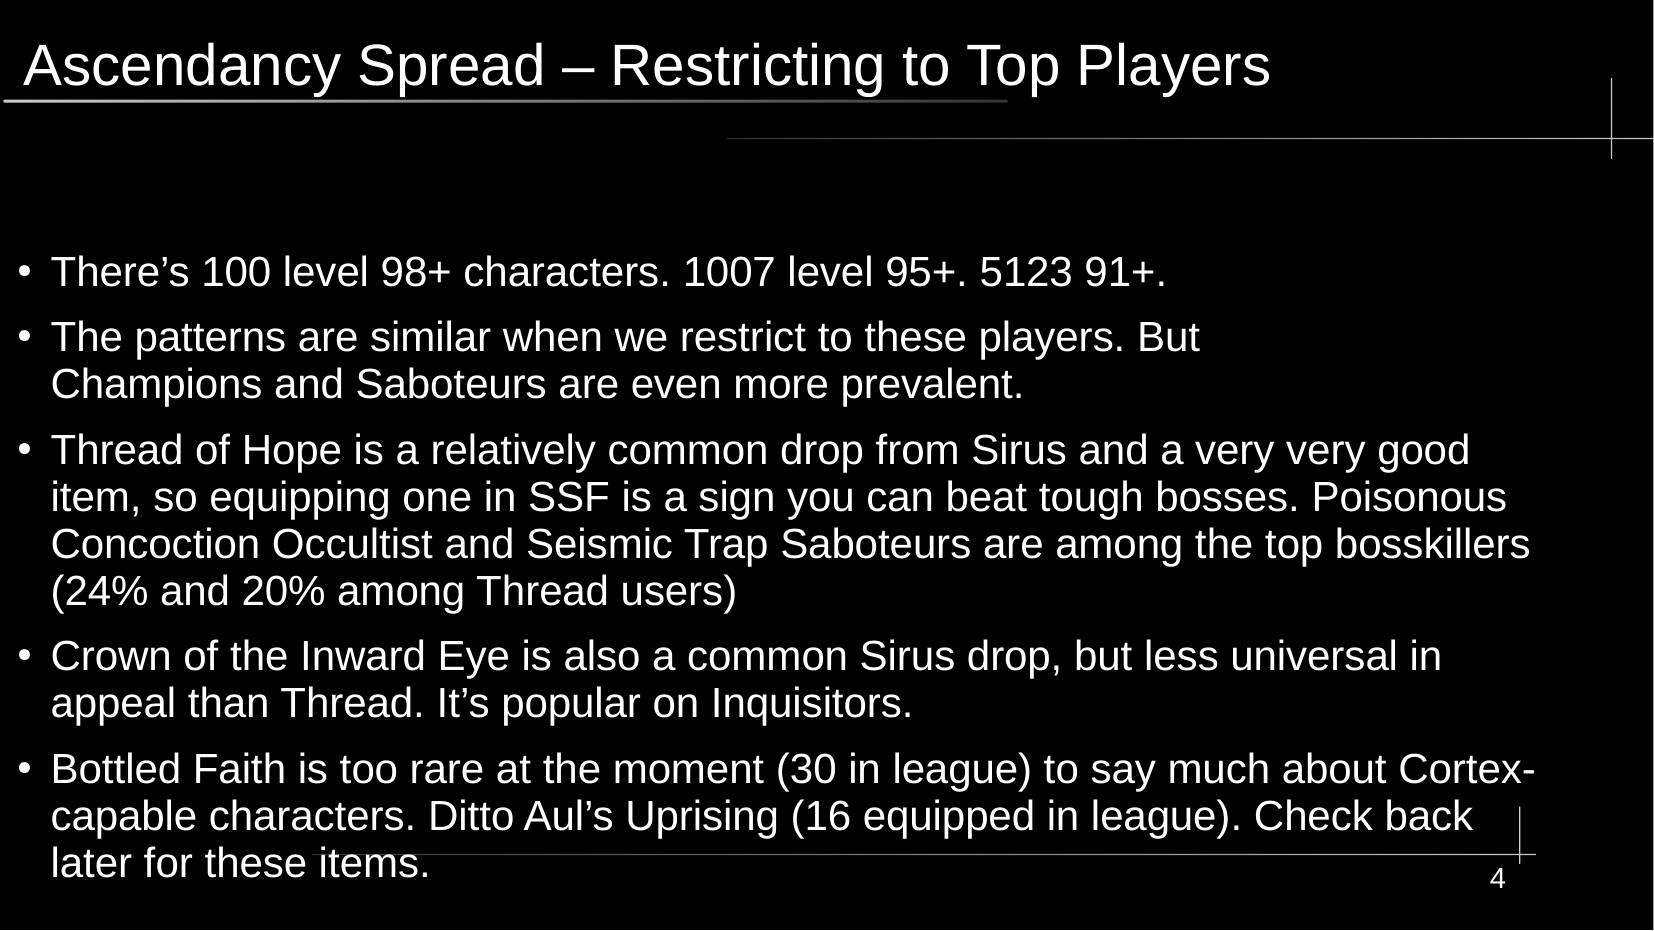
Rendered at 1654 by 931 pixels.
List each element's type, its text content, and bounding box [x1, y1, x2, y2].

list There’s 100 level 98+ characters. 1007 level 95+. 5123 91+. The patterns are similar when we restrict to these players. But Champions and Saboteurs are even more prevalent. Thread of Hope is a relatively common drop from Sirus and a very very good item, so equipping one in SSF is a sign you can beat tough bosses. Poisonous Concoction Occultist and Seismic Trap Saboteurs are among the top bosskillers (24% and 20% among Thread users) Crown of the Inward Eye is also a common Sirus drop, but less universal in appeal than Thread. It’s popular on Inquisitors. Bottled Faith is too rare at the moment (30 in league) to say much about Cortex-capable characters. Ditto Aul’s Uprising (16 equipped in league). Check back later for these items. [5, 248, 1548, 892]
title Ascendancy Spread – Restricting to Top Players [23, 11, 1589, 119]
